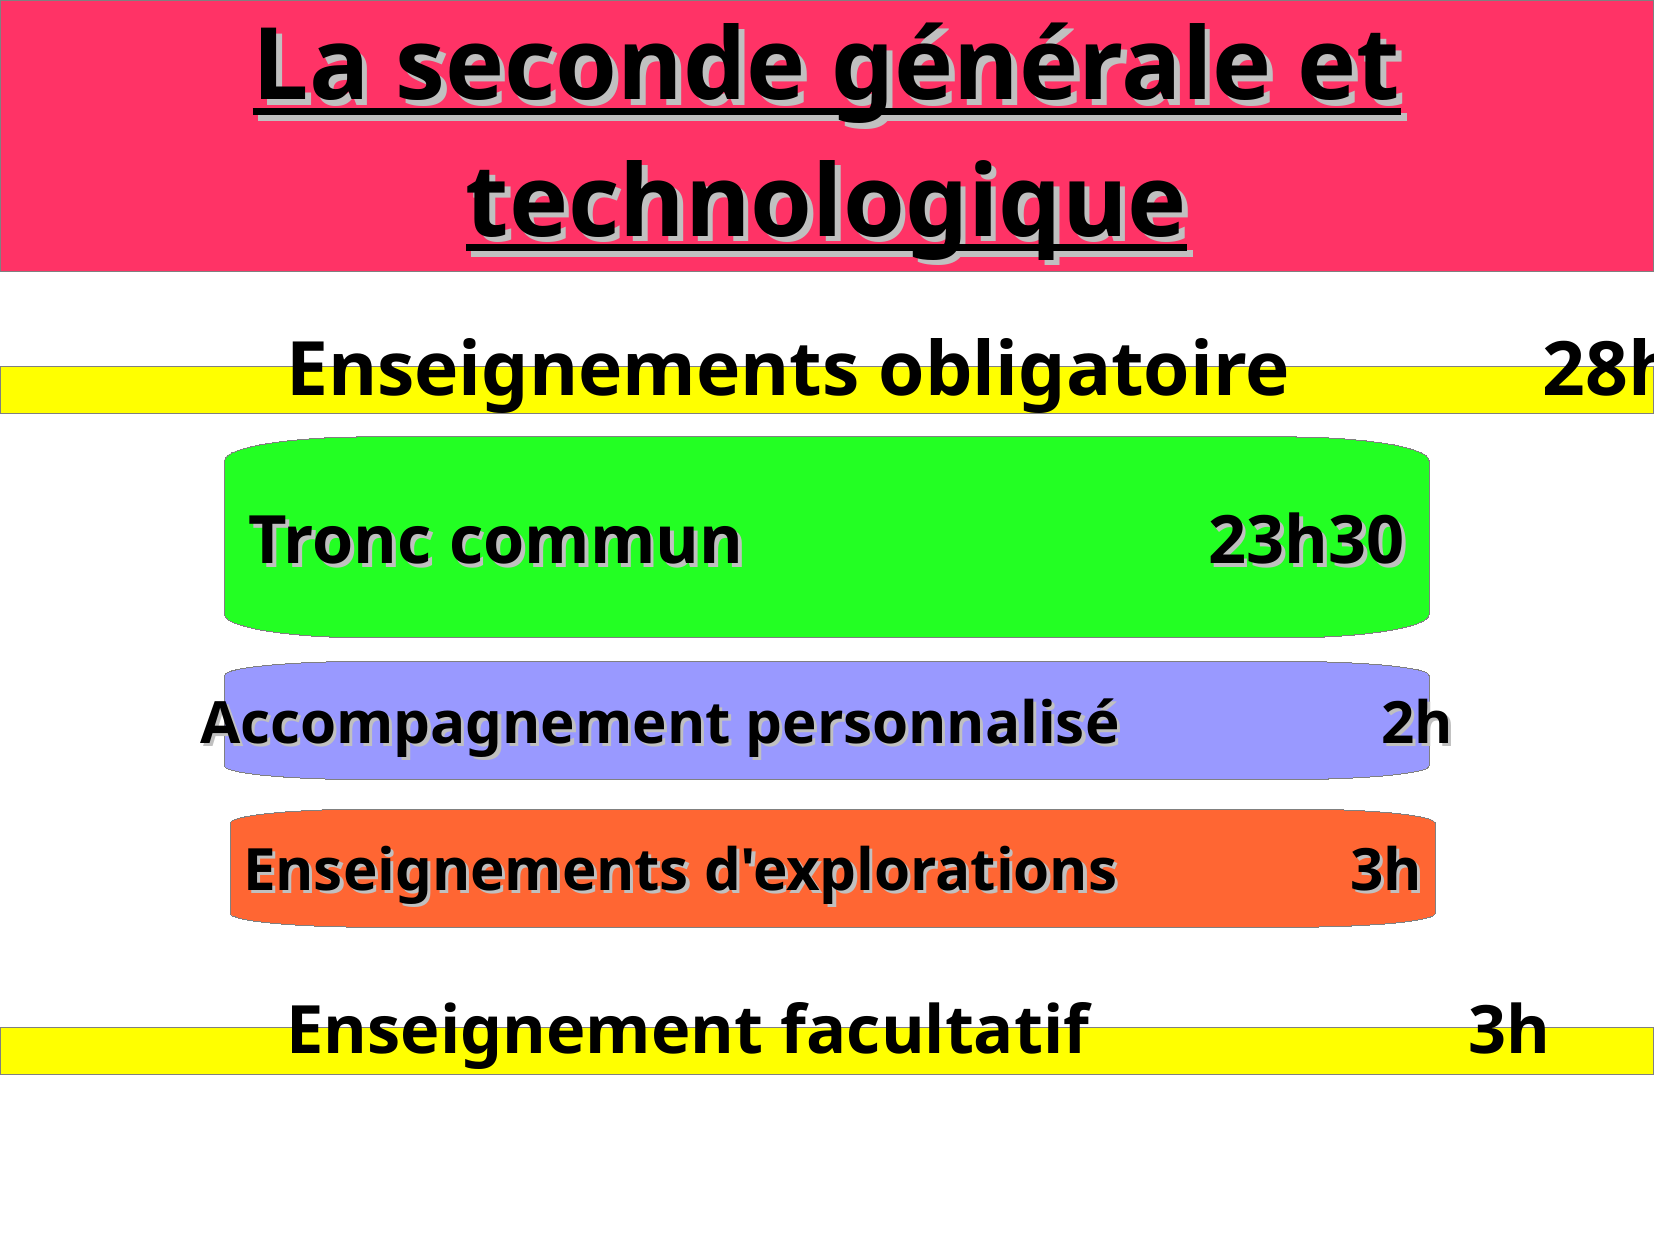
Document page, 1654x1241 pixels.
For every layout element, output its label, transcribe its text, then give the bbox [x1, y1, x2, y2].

text_box [1442, 1027, 1654, 1075]
text_box Tronc commun 23h30 [224, 436, 1430, 638]
text_box Enseignement facultatif 3h [271, 980, 1442, 1075]
text_box Accompagnement personnalisé 2h [224, 661, 1430, 780]
text_box [1598, 372, 1615, 387]
text_box Enseignements d'explorations 3h [230, 809, 1436, 928]
text_box [0, 366, 271, 414]
text_box [0, 1027, 271, 1075]
text_box Enseignements obligatoire 28h30 [271, 318, 1442, 414]
title La seconde générale et technologique [82, 0, 1571, 265]
text_box [0, 0, 1654, 272]
text_box [1442, 366, 1654, 414]
